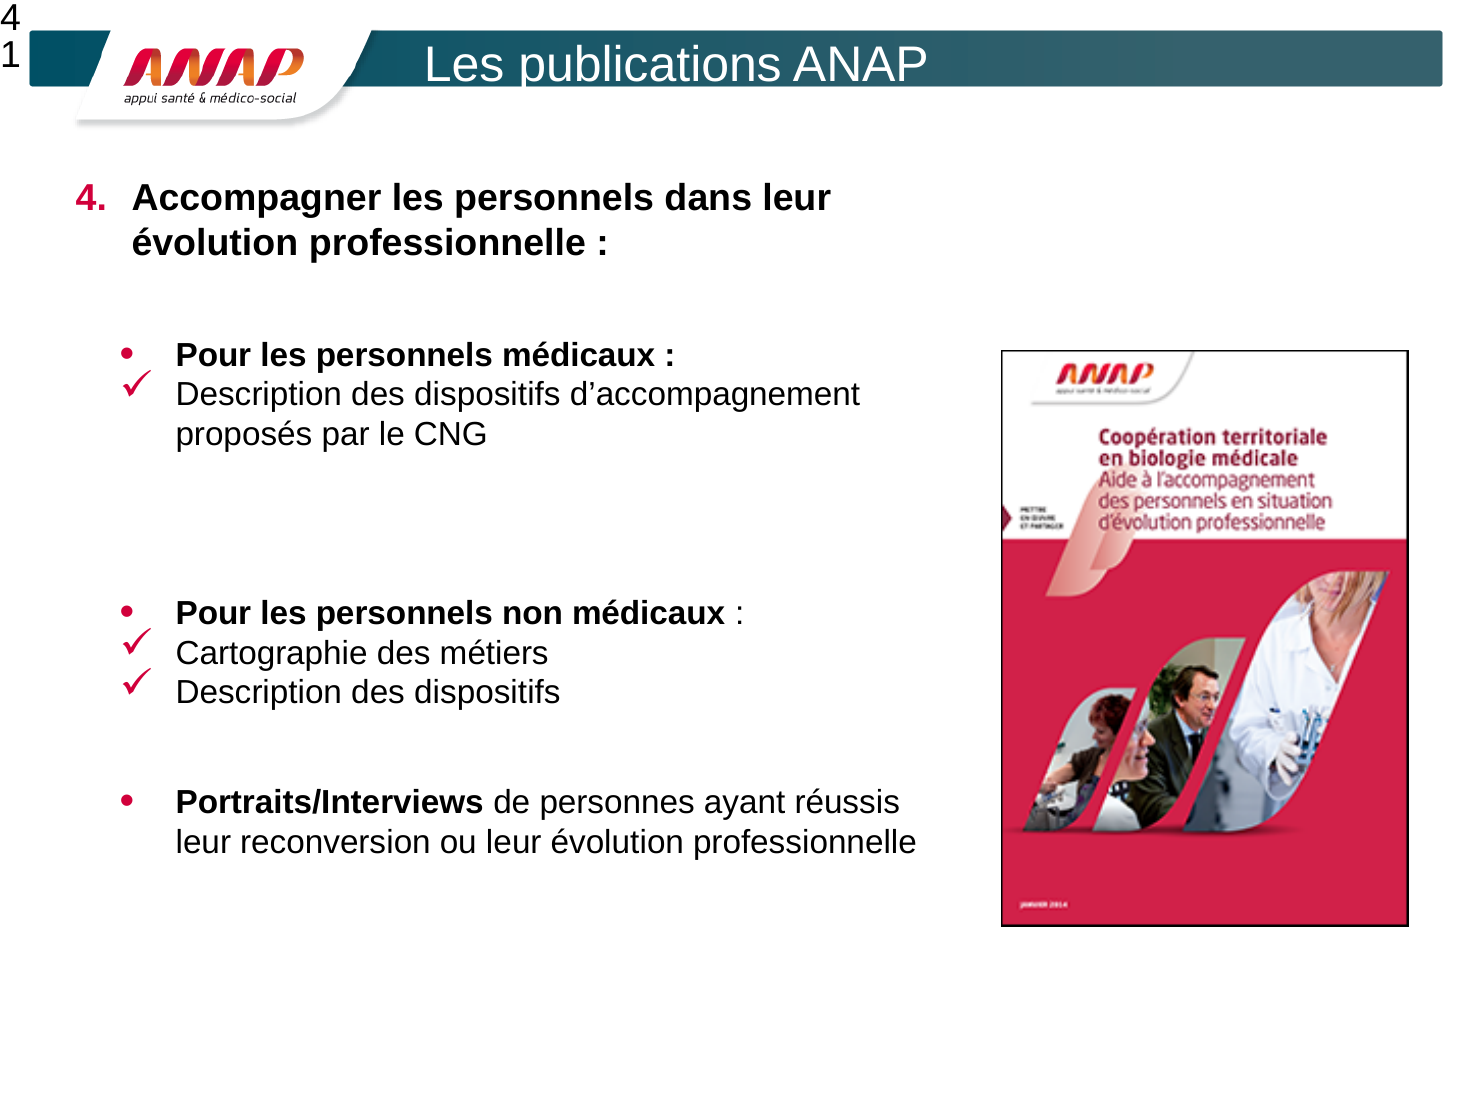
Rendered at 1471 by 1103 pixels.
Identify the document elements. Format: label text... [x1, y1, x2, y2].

title Les publications ANAP [372, 31, 1442, 216]
list Accompagner les personnels dans leur évolution professionnelle : Pour les personnels médicaux : Description des dispositifs d’accompagnement proposés par le CNG Pour les personnels non médicaux : Cartographie des métiers Description des dispositifs Portraits/Interviews de personnes ayant réussis leur reconversion ou leur évolution professionnelle [75, 173, 948, 1024]
picture [1001, 350, 1409, 927]
picture [0, 0, 1471, 155]
